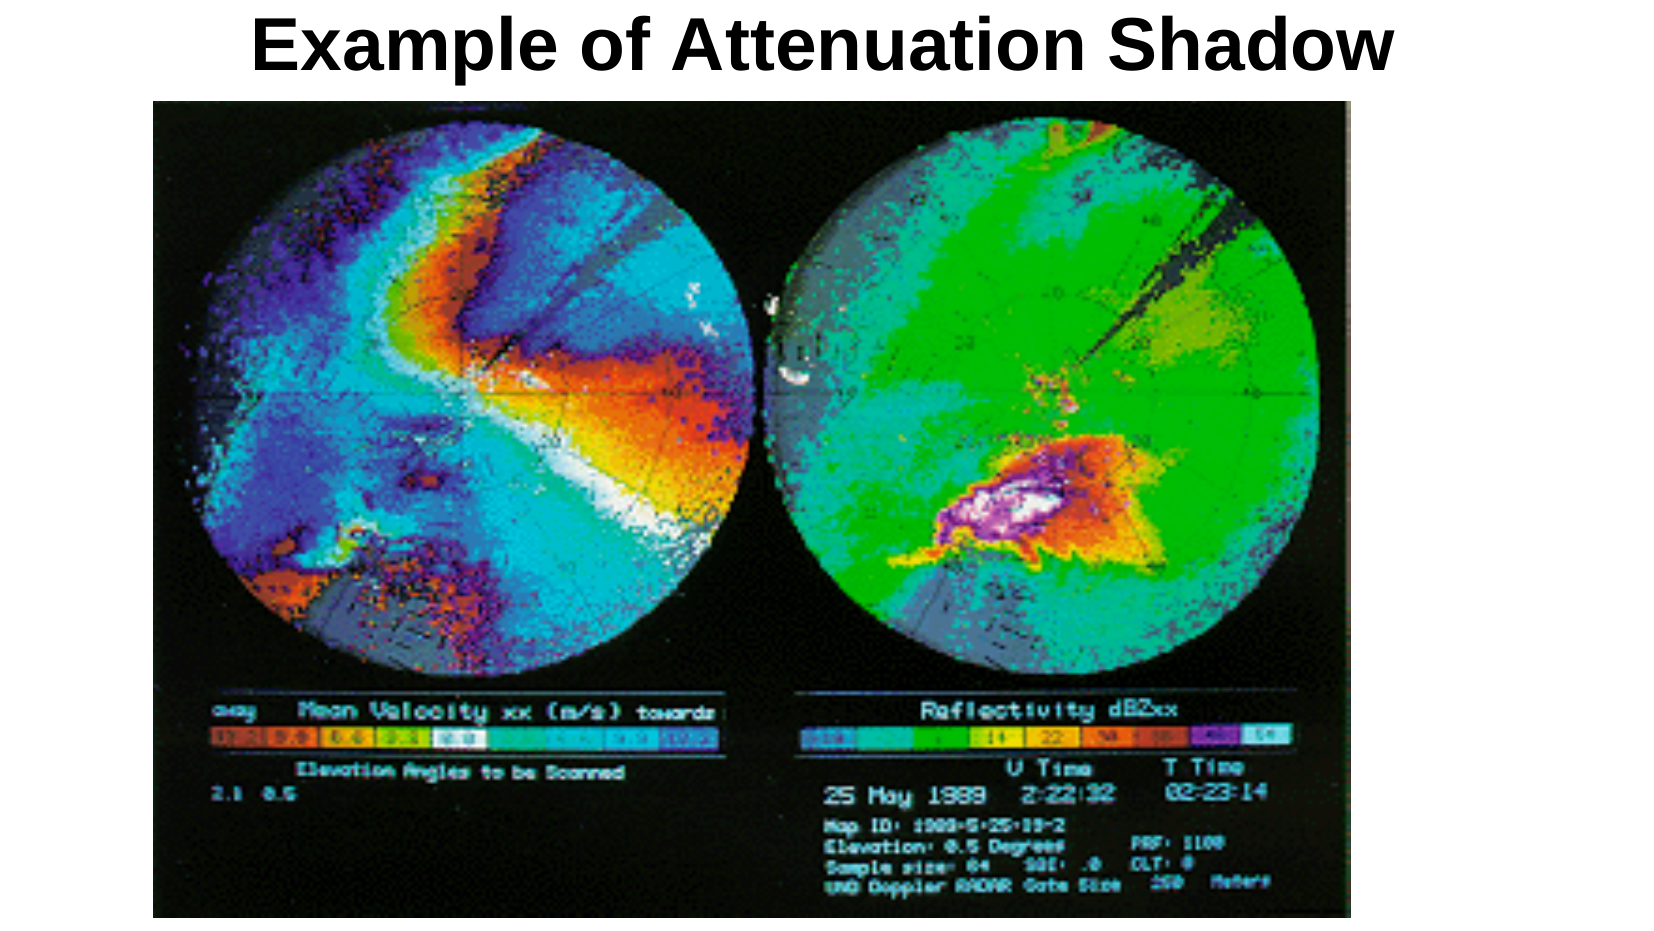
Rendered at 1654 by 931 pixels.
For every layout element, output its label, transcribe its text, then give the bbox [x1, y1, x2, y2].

picture [153, 101, 1351, 918]
title Example of Attenuation Shadow [0, 5, 1651, 76]
